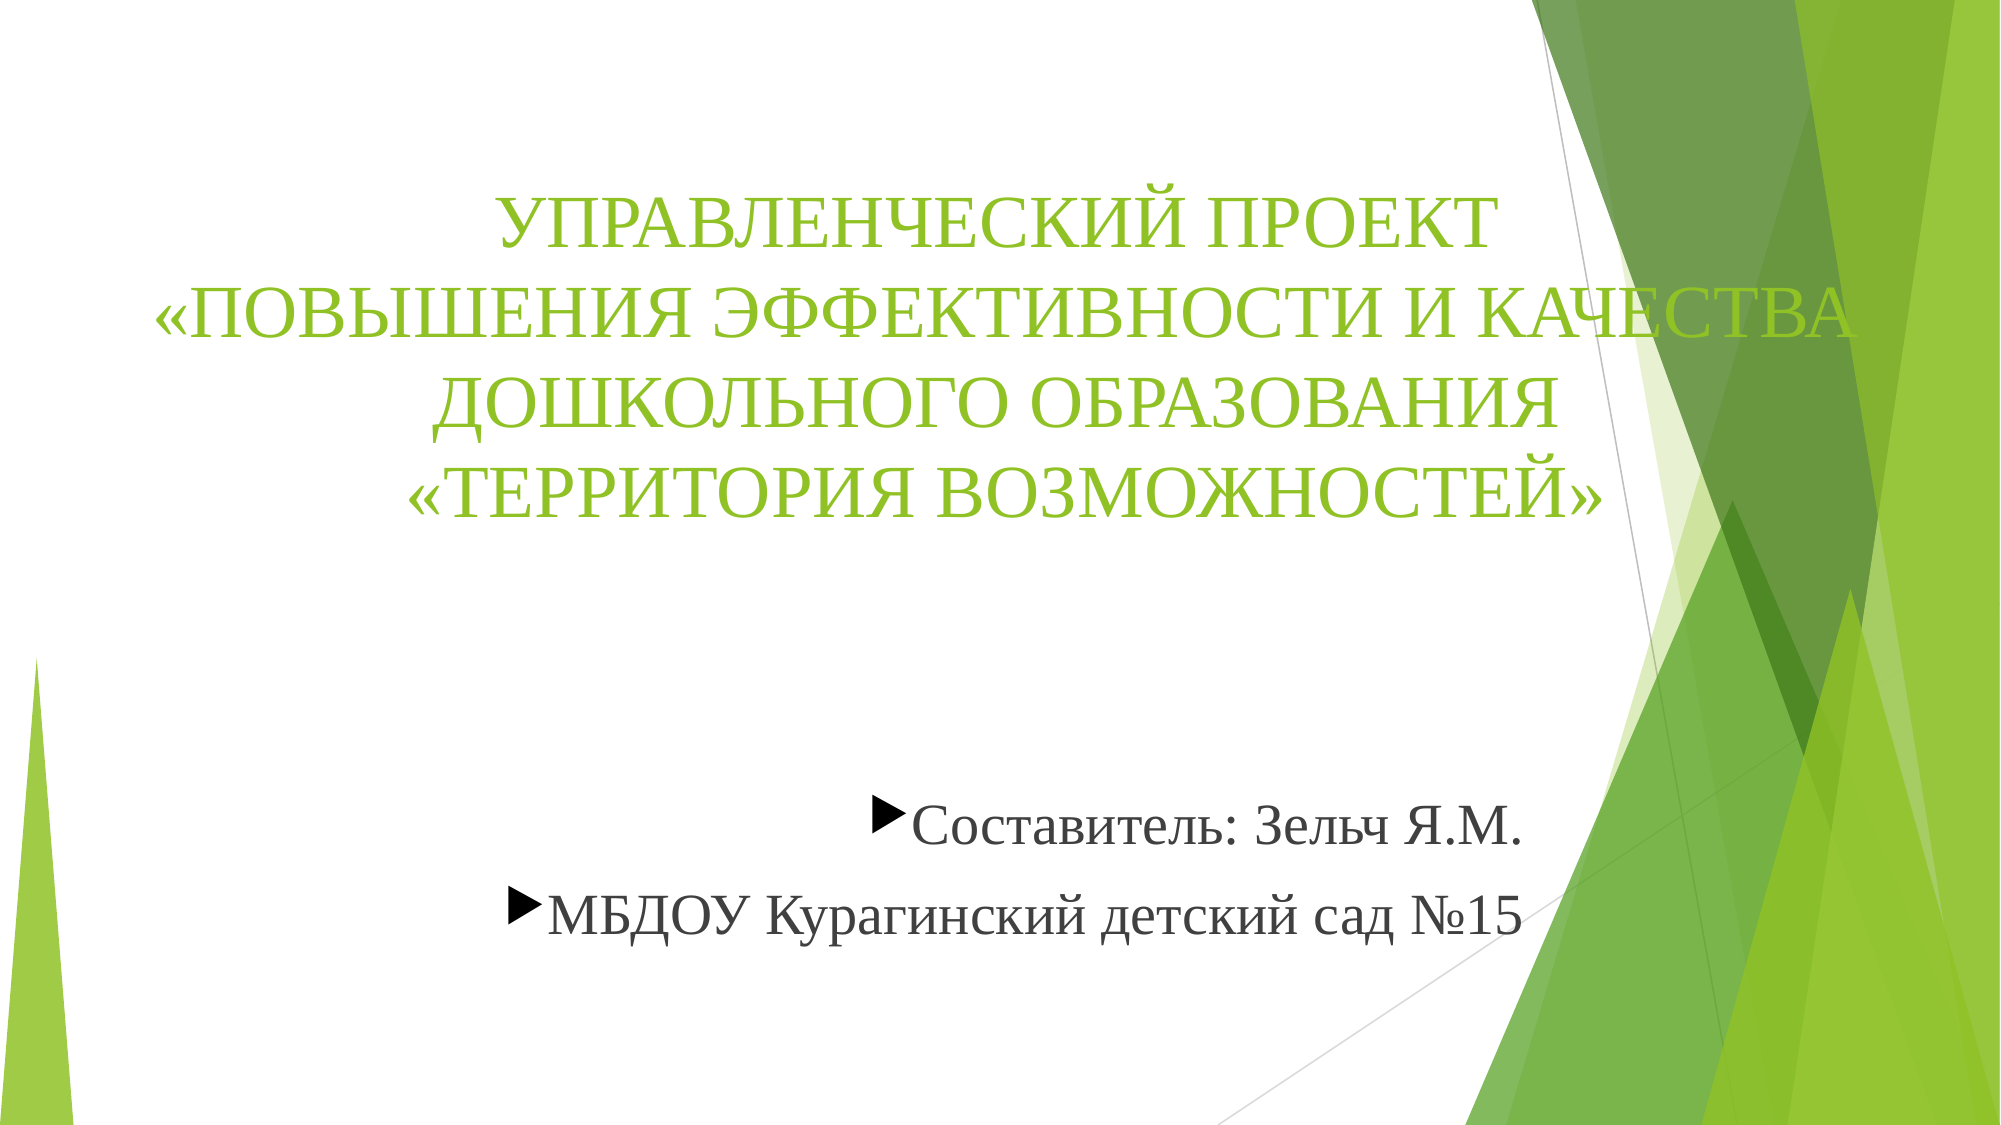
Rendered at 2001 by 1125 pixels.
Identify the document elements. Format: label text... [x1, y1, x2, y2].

title УПРАВЛЕНЧЕСКИЙ ПРОЕКТ «ПОВЫШЕНИЯ ЭФФЕКТИВНОСТИ И КАЧЕСТВА ДОШКОЛЬНОГО ОБРАЗОВАНИЯ «ТЕРРИТОРИЯ ВОЗМОЖНОСТЕЙ» [122, 165, 1890, 592]
list Составитель: Зельч Я.М. МБДОУ Курагинский детский сад №15 [489, 778, 1900, 1027]
